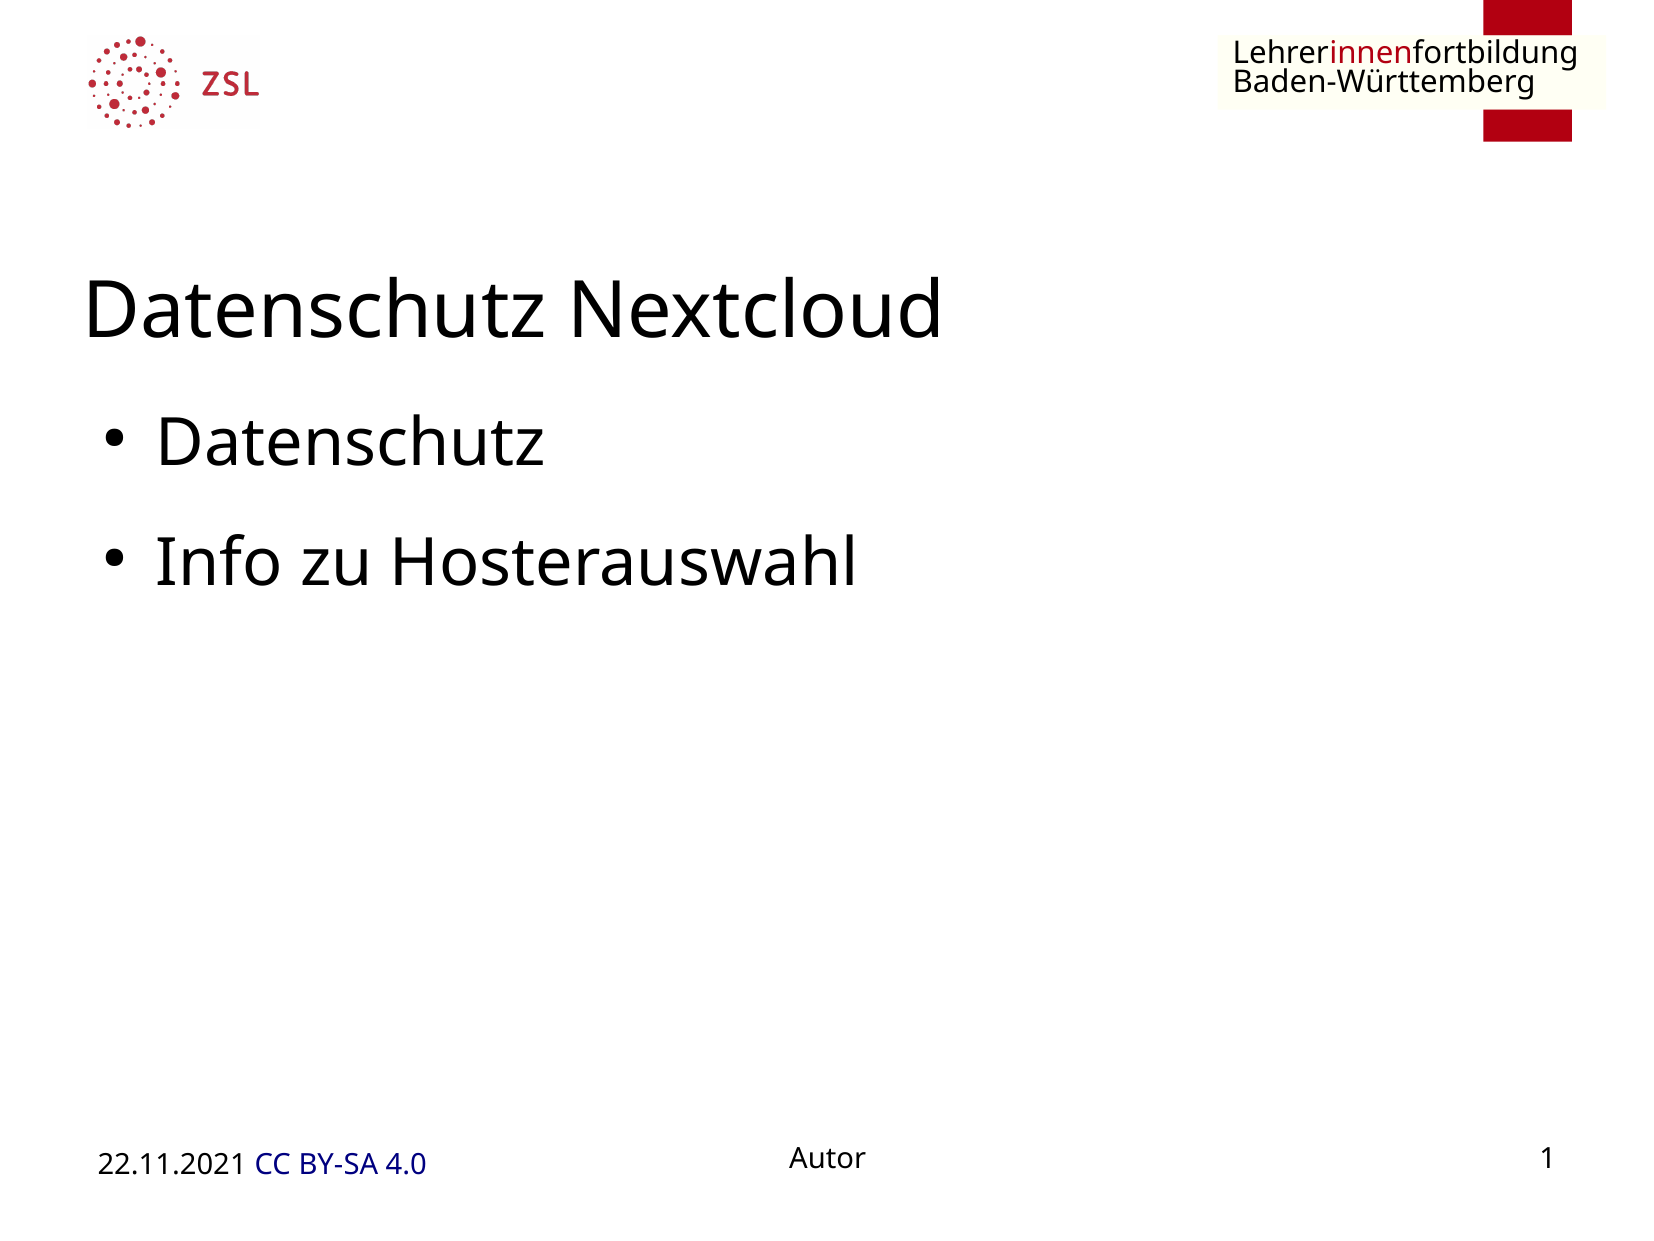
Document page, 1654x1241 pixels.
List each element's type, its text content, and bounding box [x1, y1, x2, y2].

picture [87, 35, 260, 129]
list Datenschutz Info zu Hosterauswahl [82, 393, 1571, 1051]
title Datenschutz Nextcloud [82, 255, 1571, 359]
